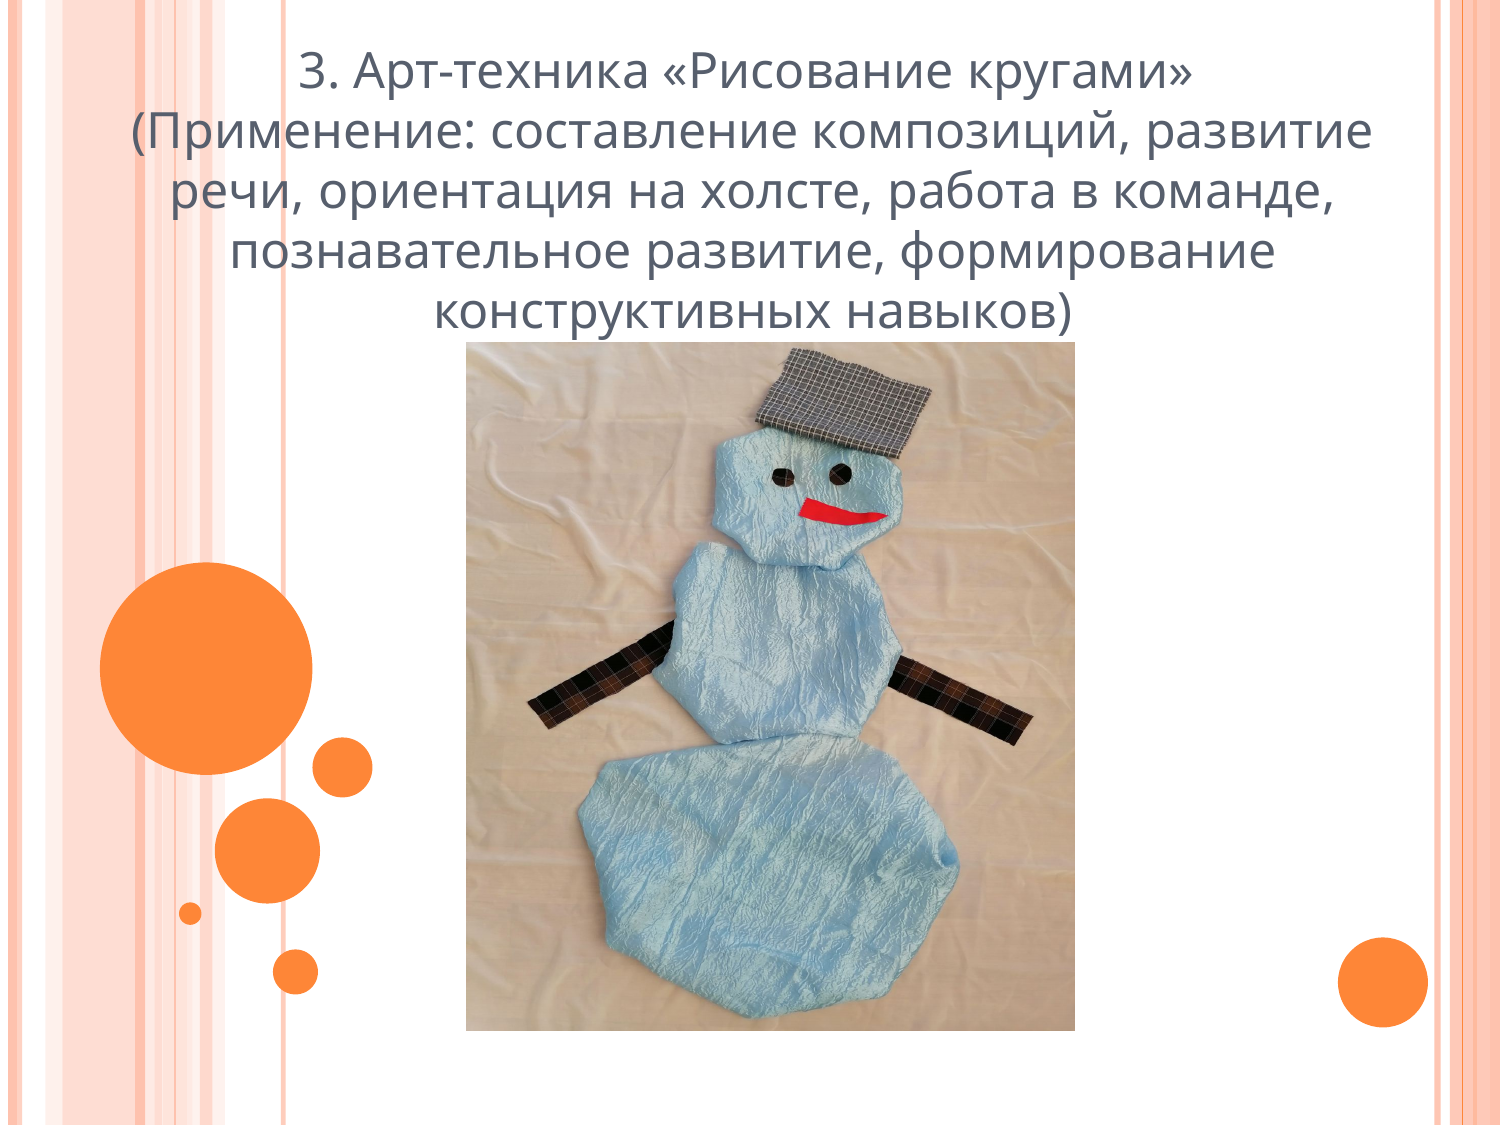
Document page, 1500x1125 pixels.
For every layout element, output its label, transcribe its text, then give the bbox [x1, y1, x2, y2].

picture [466, 342, 1075, 1031]
title 3. Арт-техника «Рисование кругами» (Применение: составление композиций, развитие речи, ориентация на холсте, работа в команде, познавательное развитие, формирование конструктивных навыков) [82, 30, 1424, 296]
